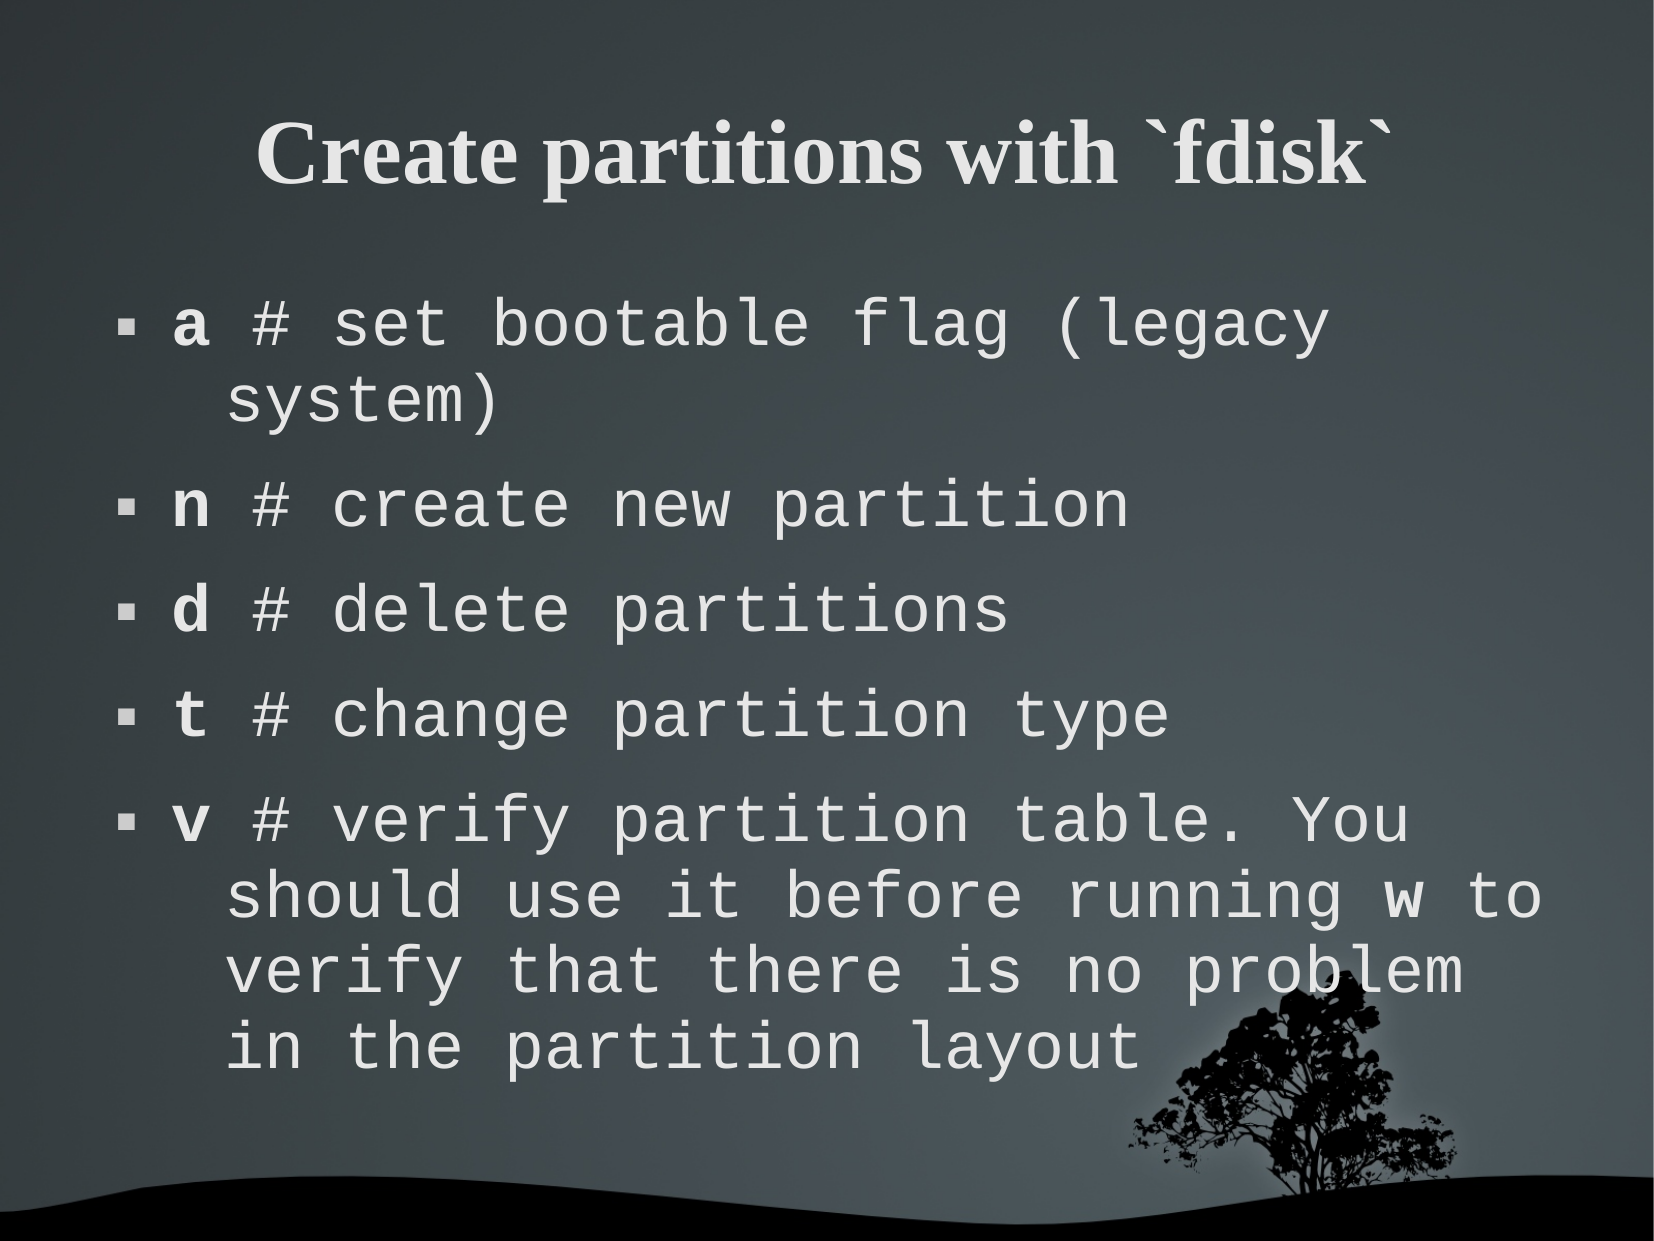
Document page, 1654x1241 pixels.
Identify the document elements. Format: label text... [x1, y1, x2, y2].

picture [0, 0, 1654, 1241]
title Create partitions with `fdisk` [82, 49, 1571, 257]
list a # set bootable flag (legacy system) n # create new partition d # delete partitions t # change partition type v # verify partition table. You should use it before running w to verify that there is no problem in the partition layout [82, 290, 1571, 1204]
